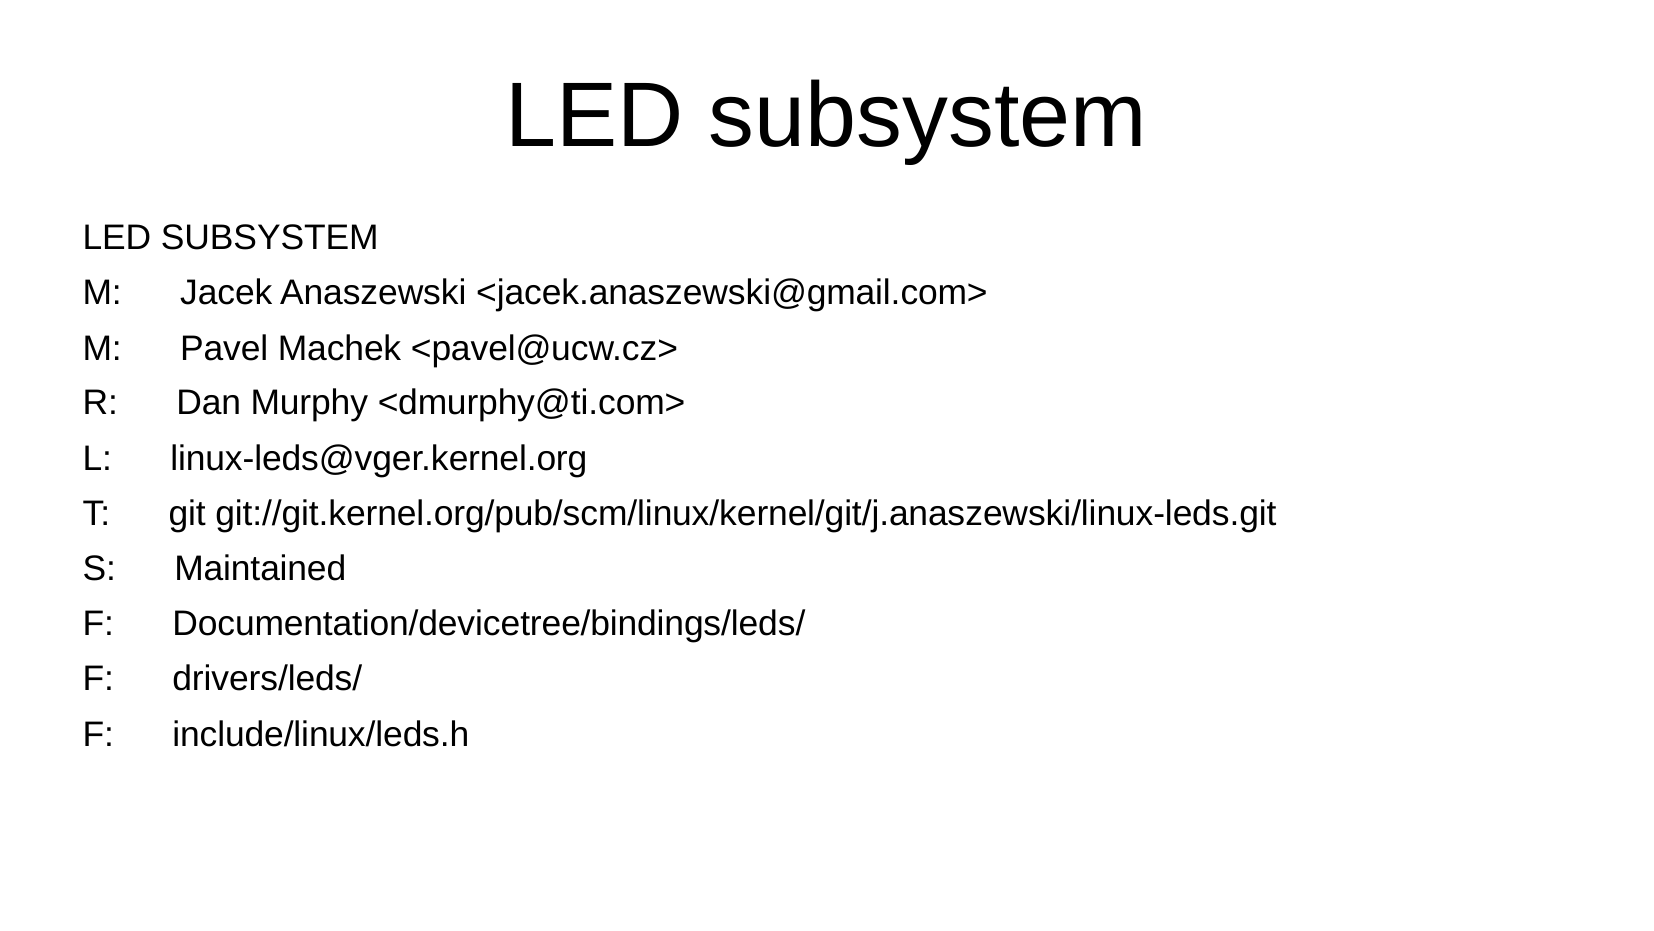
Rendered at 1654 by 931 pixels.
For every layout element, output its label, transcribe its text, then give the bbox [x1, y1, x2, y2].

title LED subsystem [82, 37, 1571, 193]
list LED SUBSYSTEM M: Jacek Anaszewski <jacek.anaszewski@gmail.com> M: Pavel Machek <pavel@ucw.cz> R: Dan Murphy <dmurphy@ti.com> L: linux-leds@vger.kernel.org T: git git://git.kernel.org/pub/scm/linux/kernel/git/j.anaszewski/linux-leds.git S: Maintained F: Documentation/devicetree/bindings/leds/ F: drivers/leds/ F: include/linux/leds.h [82, 217, 1571, 758]
